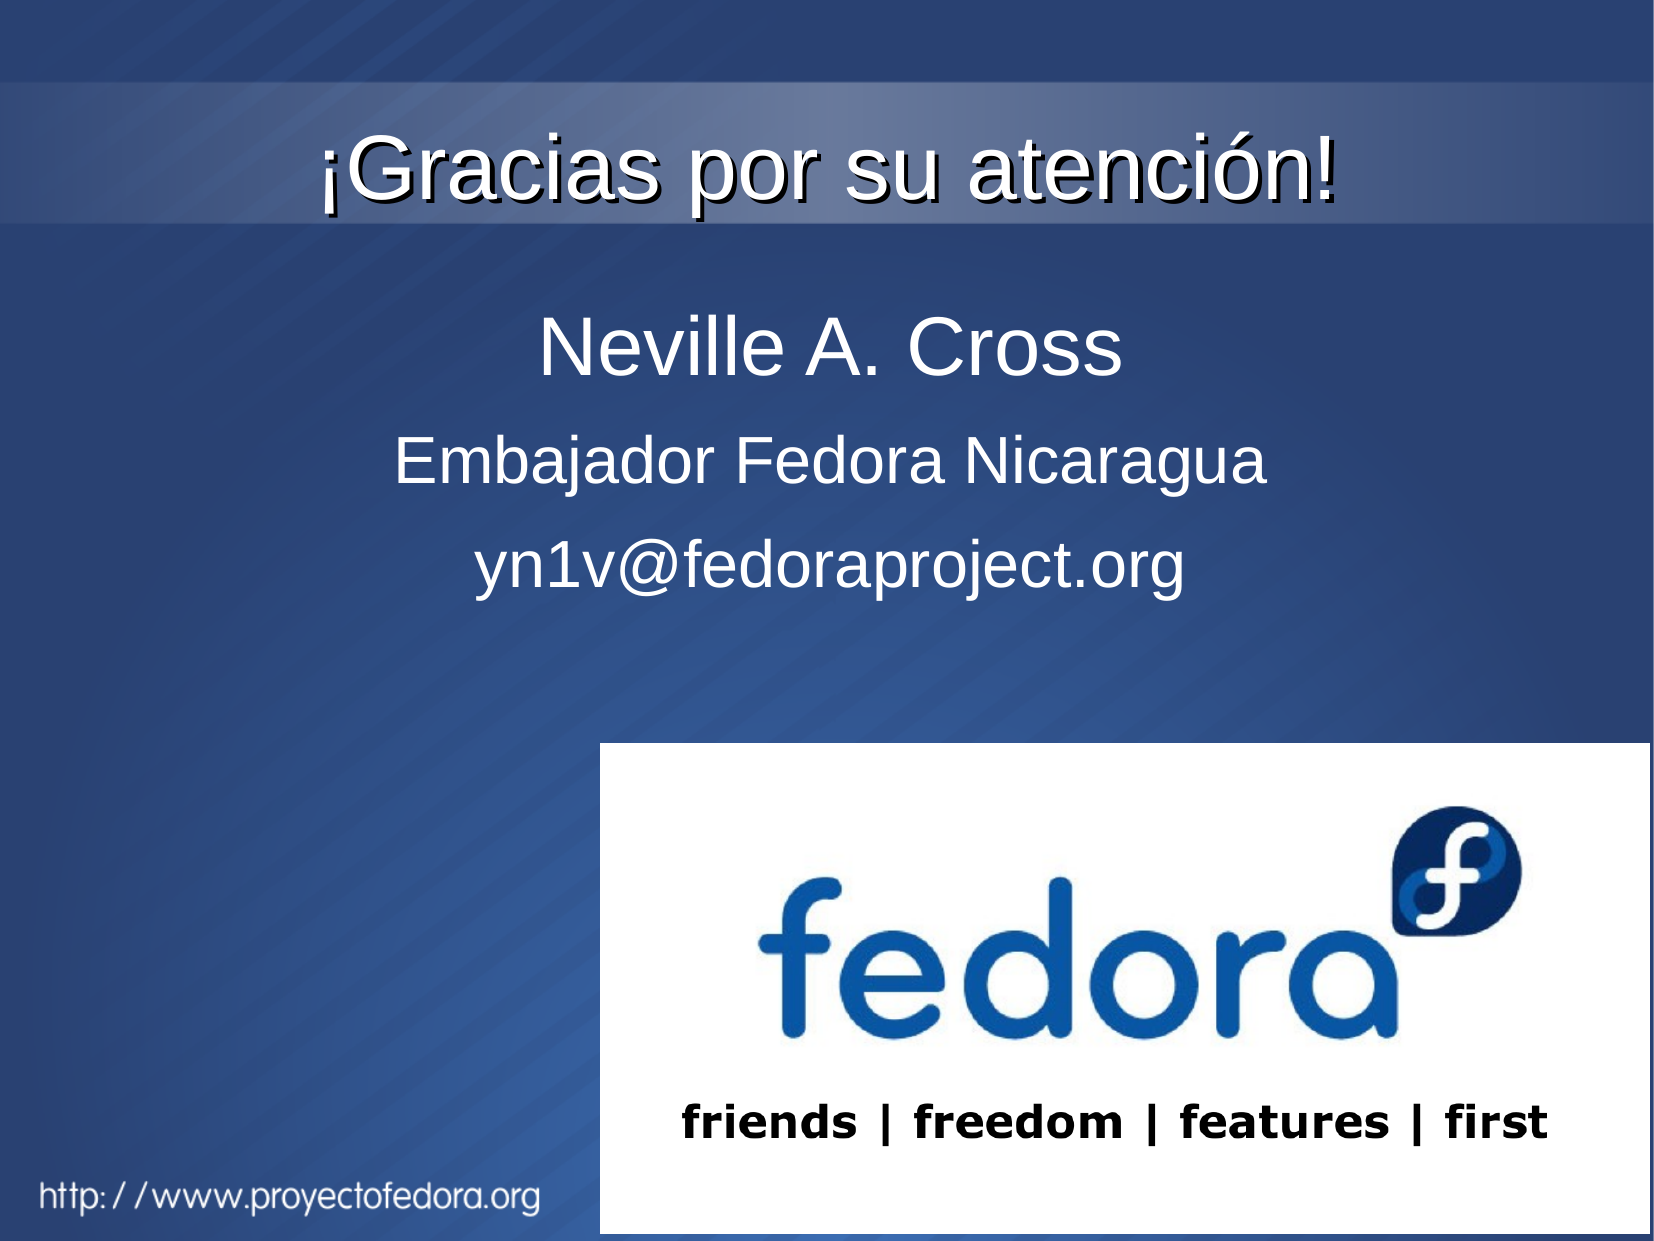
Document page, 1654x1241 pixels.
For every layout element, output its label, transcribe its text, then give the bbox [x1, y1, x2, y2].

list Neville A. Cross Embajador Fedora Nicaragua yn1v@fedoraproject.org [86, 300, 1575, 683]
picture [0, 0, 1654, 1241]
title ¡Gracias por su atención! [83, 64, 1572, 272]
